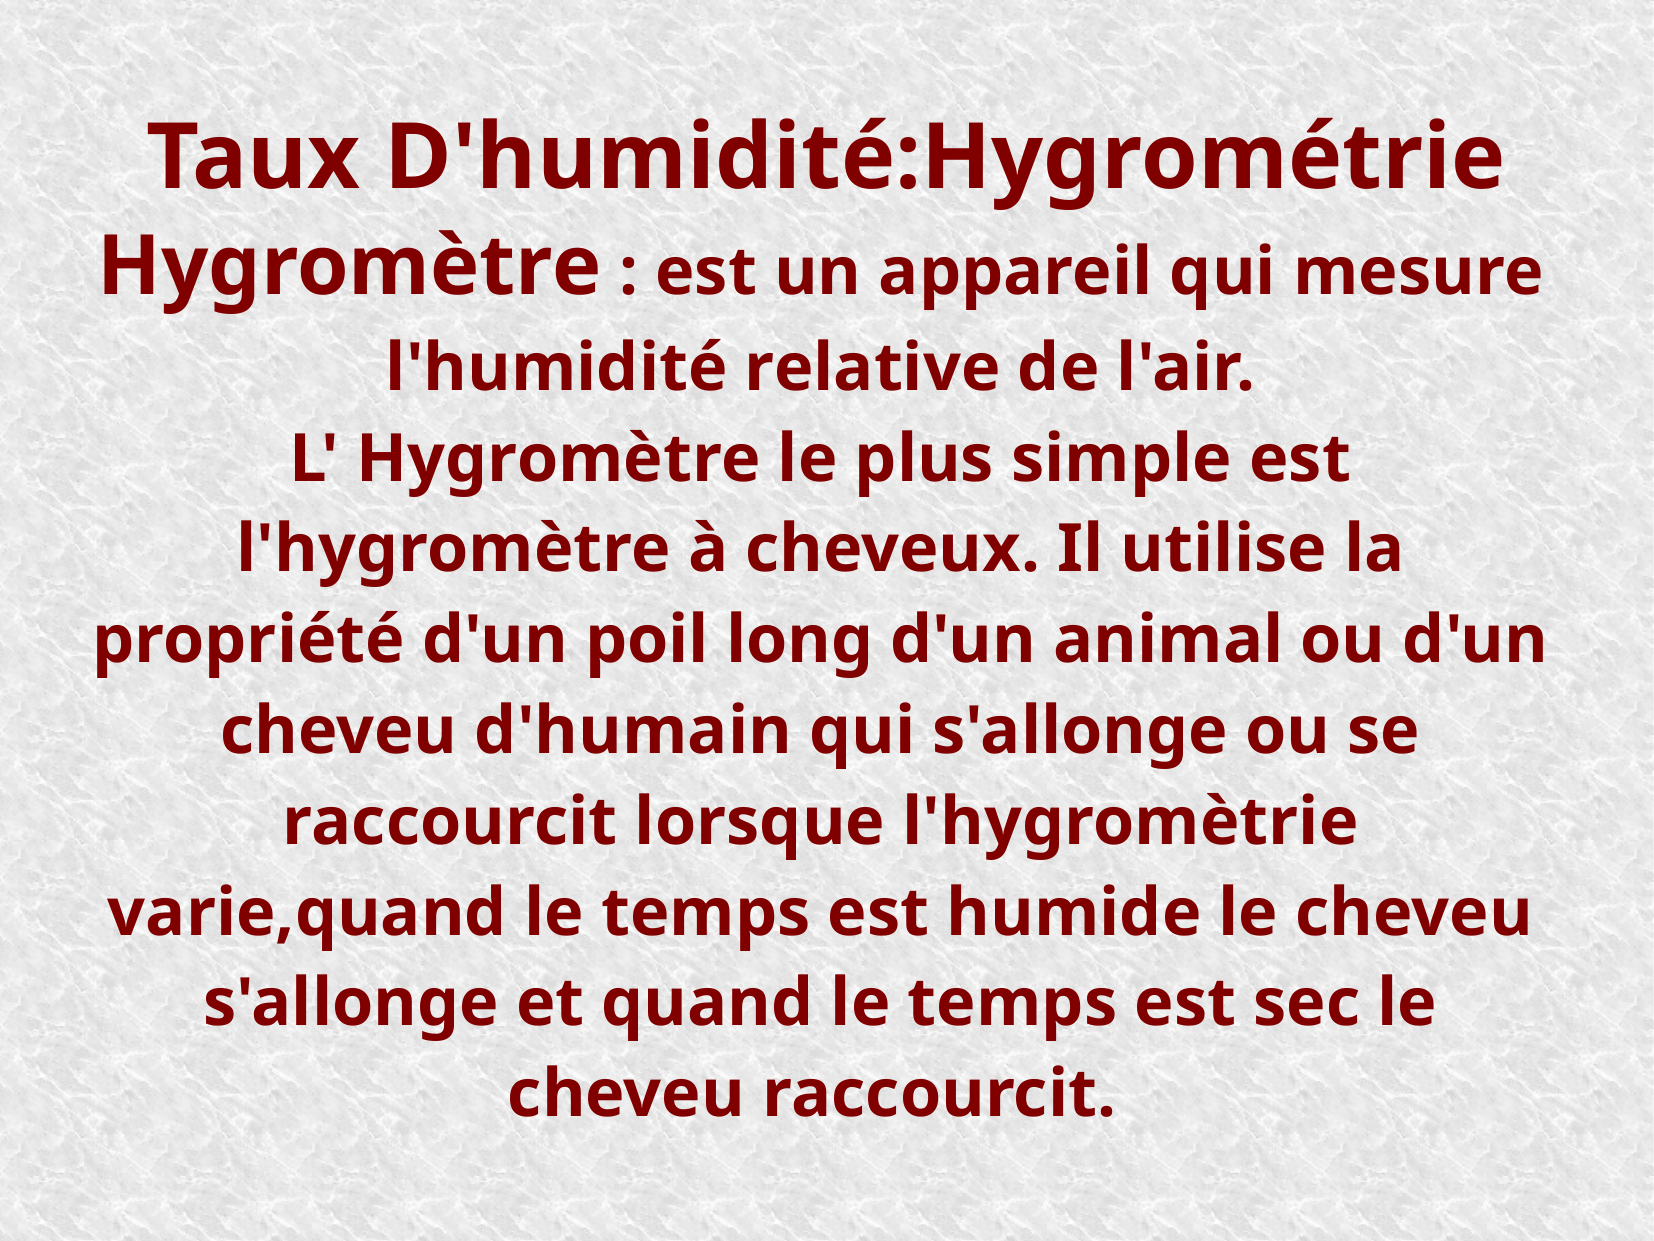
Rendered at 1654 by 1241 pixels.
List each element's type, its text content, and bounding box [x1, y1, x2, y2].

title Taux D'humidité:Hygrométrie [82, 56, 1571, 250]
subtitle Hygromètre : est un appareil qui mesure l'humidité relative de l'air. L' Hygromètre le plus simple est l'hygromètre à cheveux. Il utilise la propriété d'un poil long d'un animal ou d'un cheveu d'humain qui s'allonge ou se raccourcit lorsque l'hygromètrie varie,quand le temps est humide le cheveu s'allonge et quand le temps est sec le cheveu raccourcit. [76, 239, 1565, 1193]
picture [0, 0, 1654, 1241]
